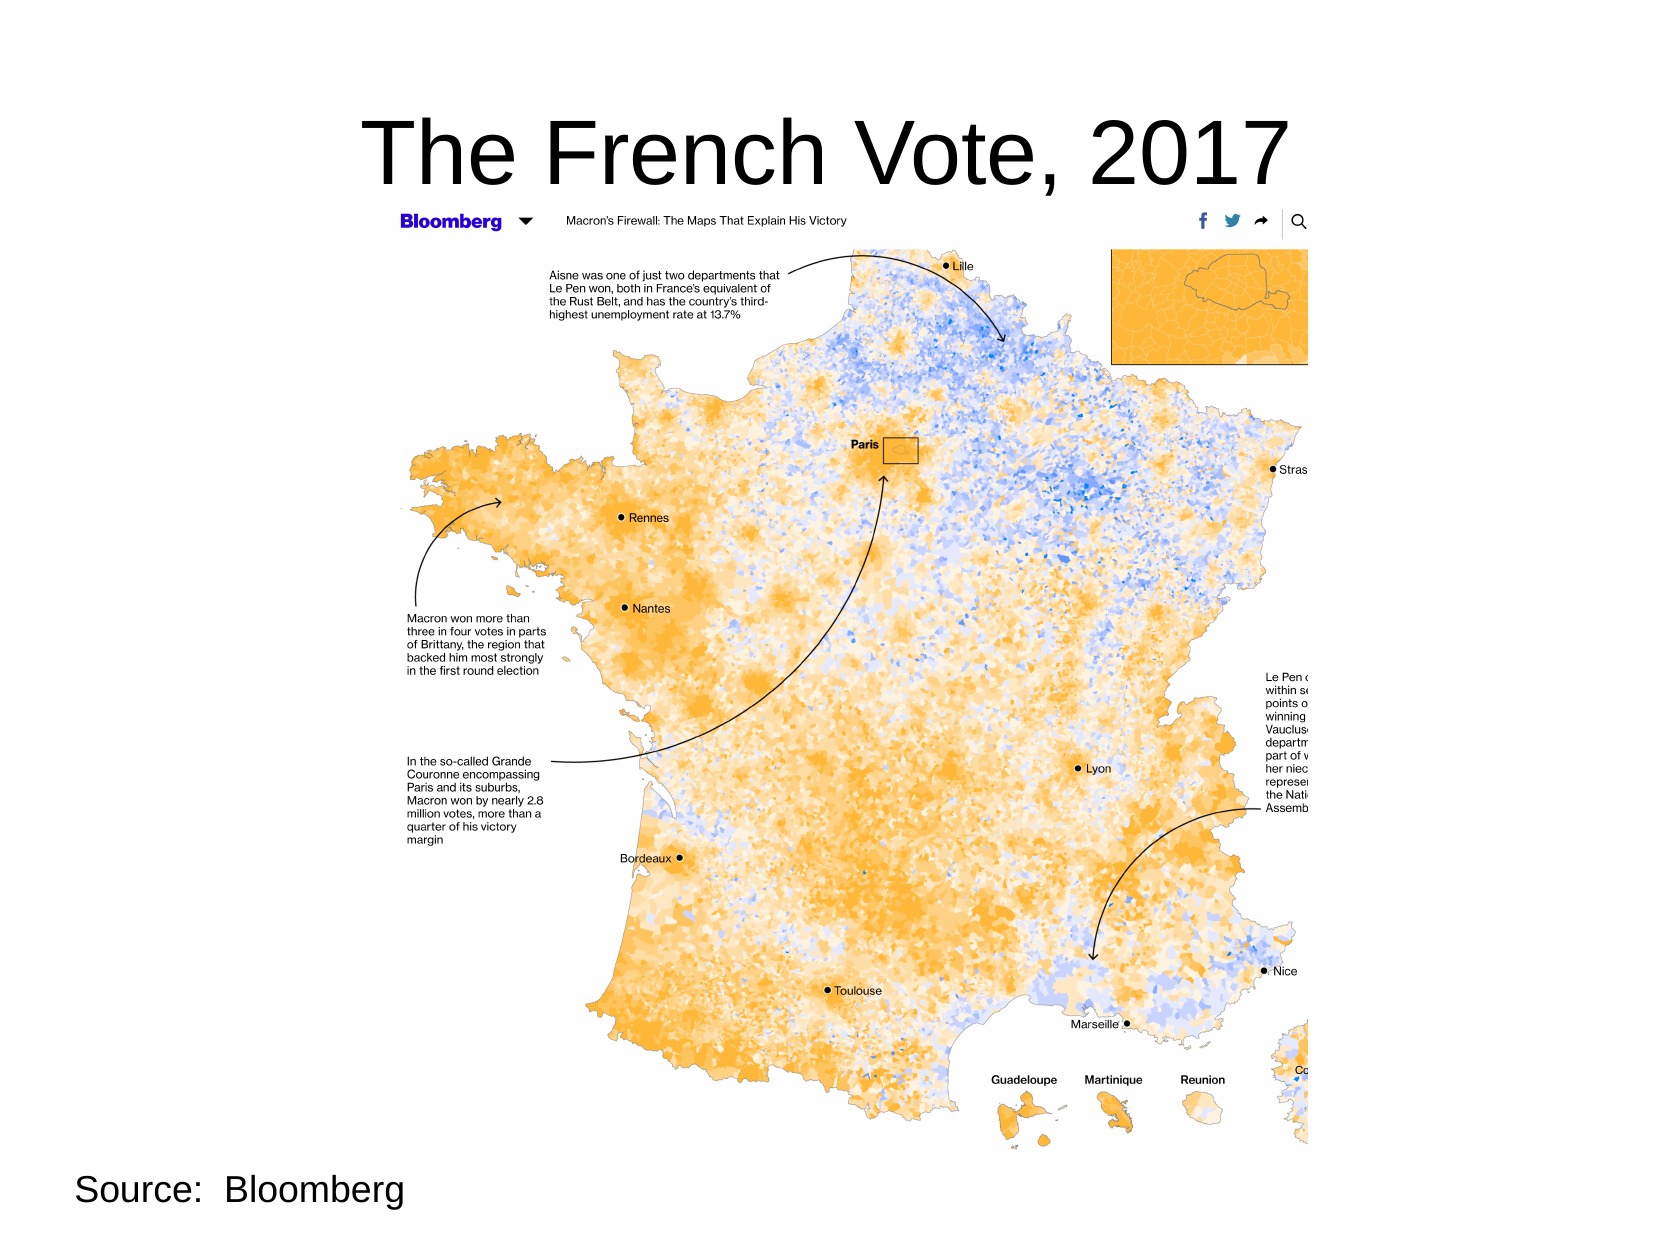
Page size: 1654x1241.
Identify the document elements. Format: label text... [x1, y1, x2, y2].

picture [390, 209, 1321, 1174]
text_box Source: Bloomberg [59, 1161, 436, 1241]
title The French Vote, 2017 [82, 49, 1571, 257]
